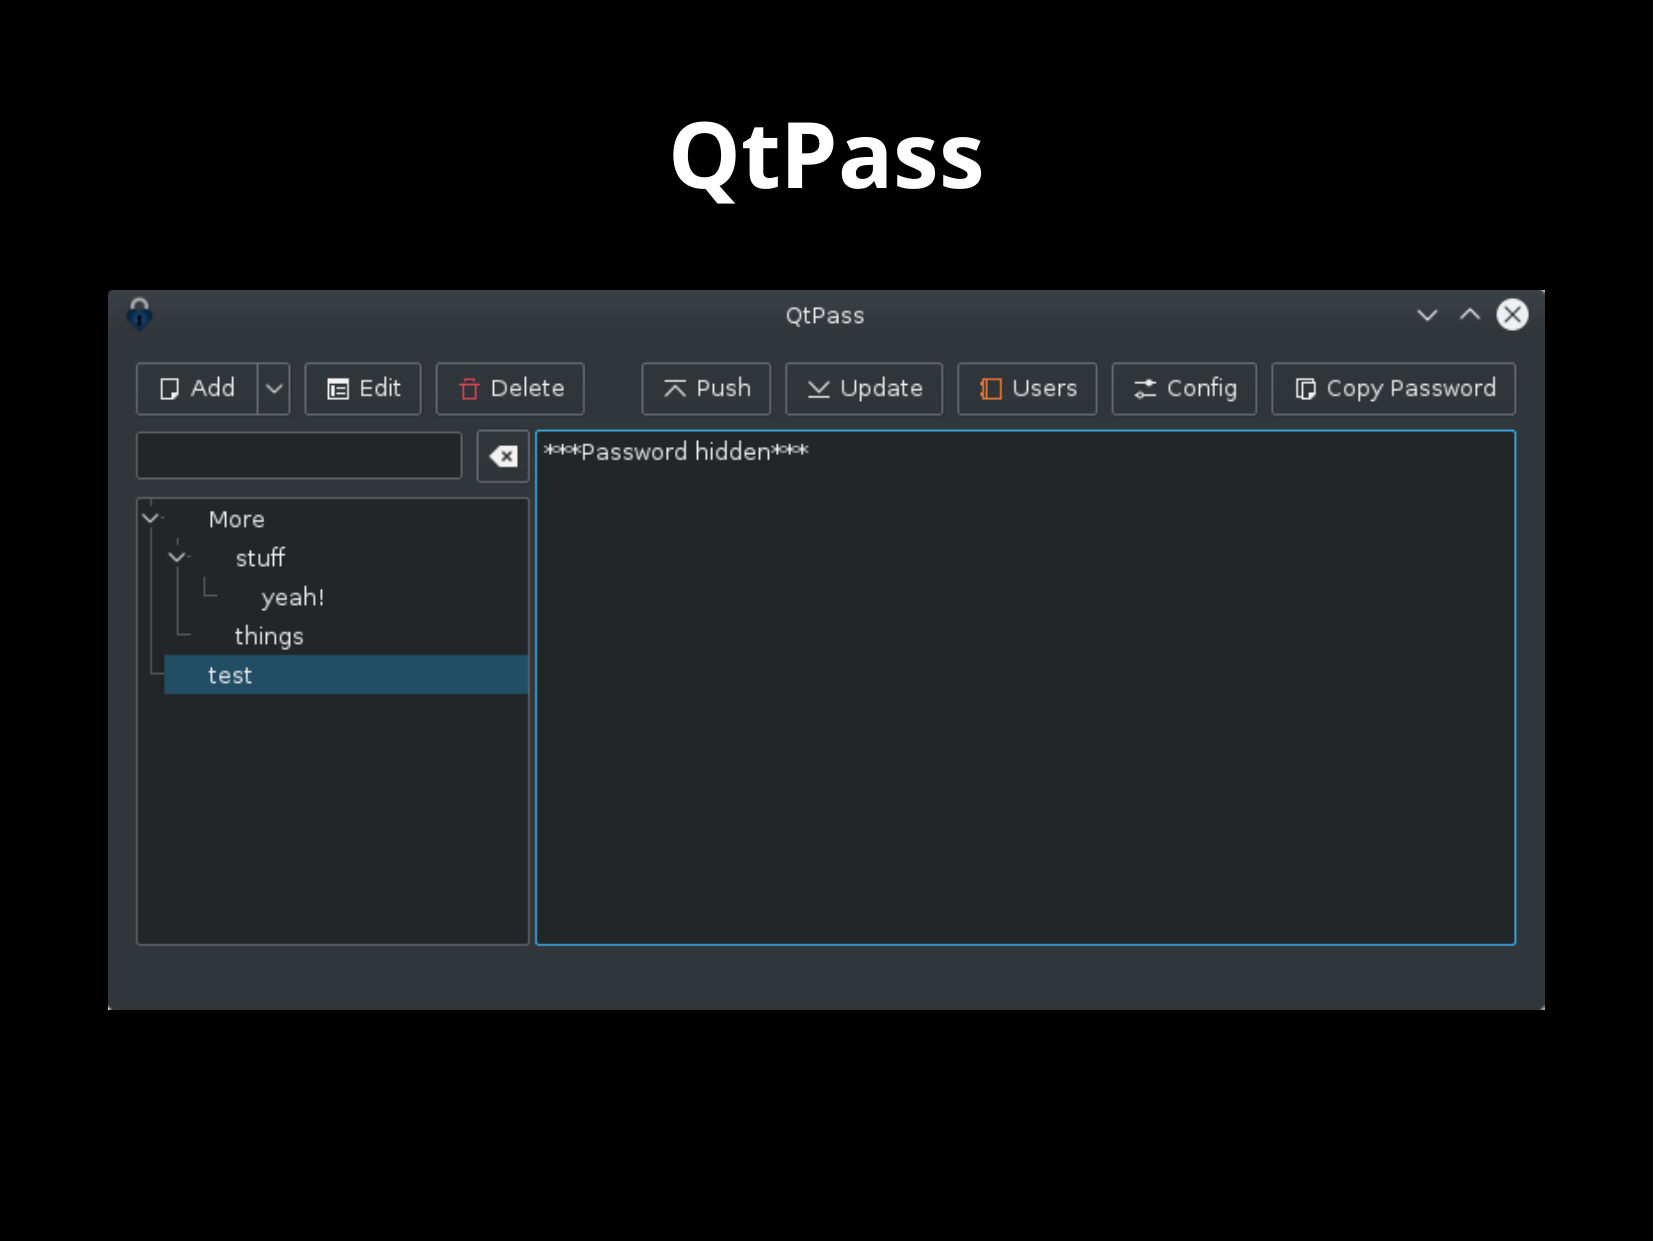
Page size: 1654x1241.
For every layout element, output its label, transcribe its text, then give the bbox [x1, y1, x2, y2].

picture [108, 290, 1545, 1010]
title QtPass [82, 49, 1571, 257]
